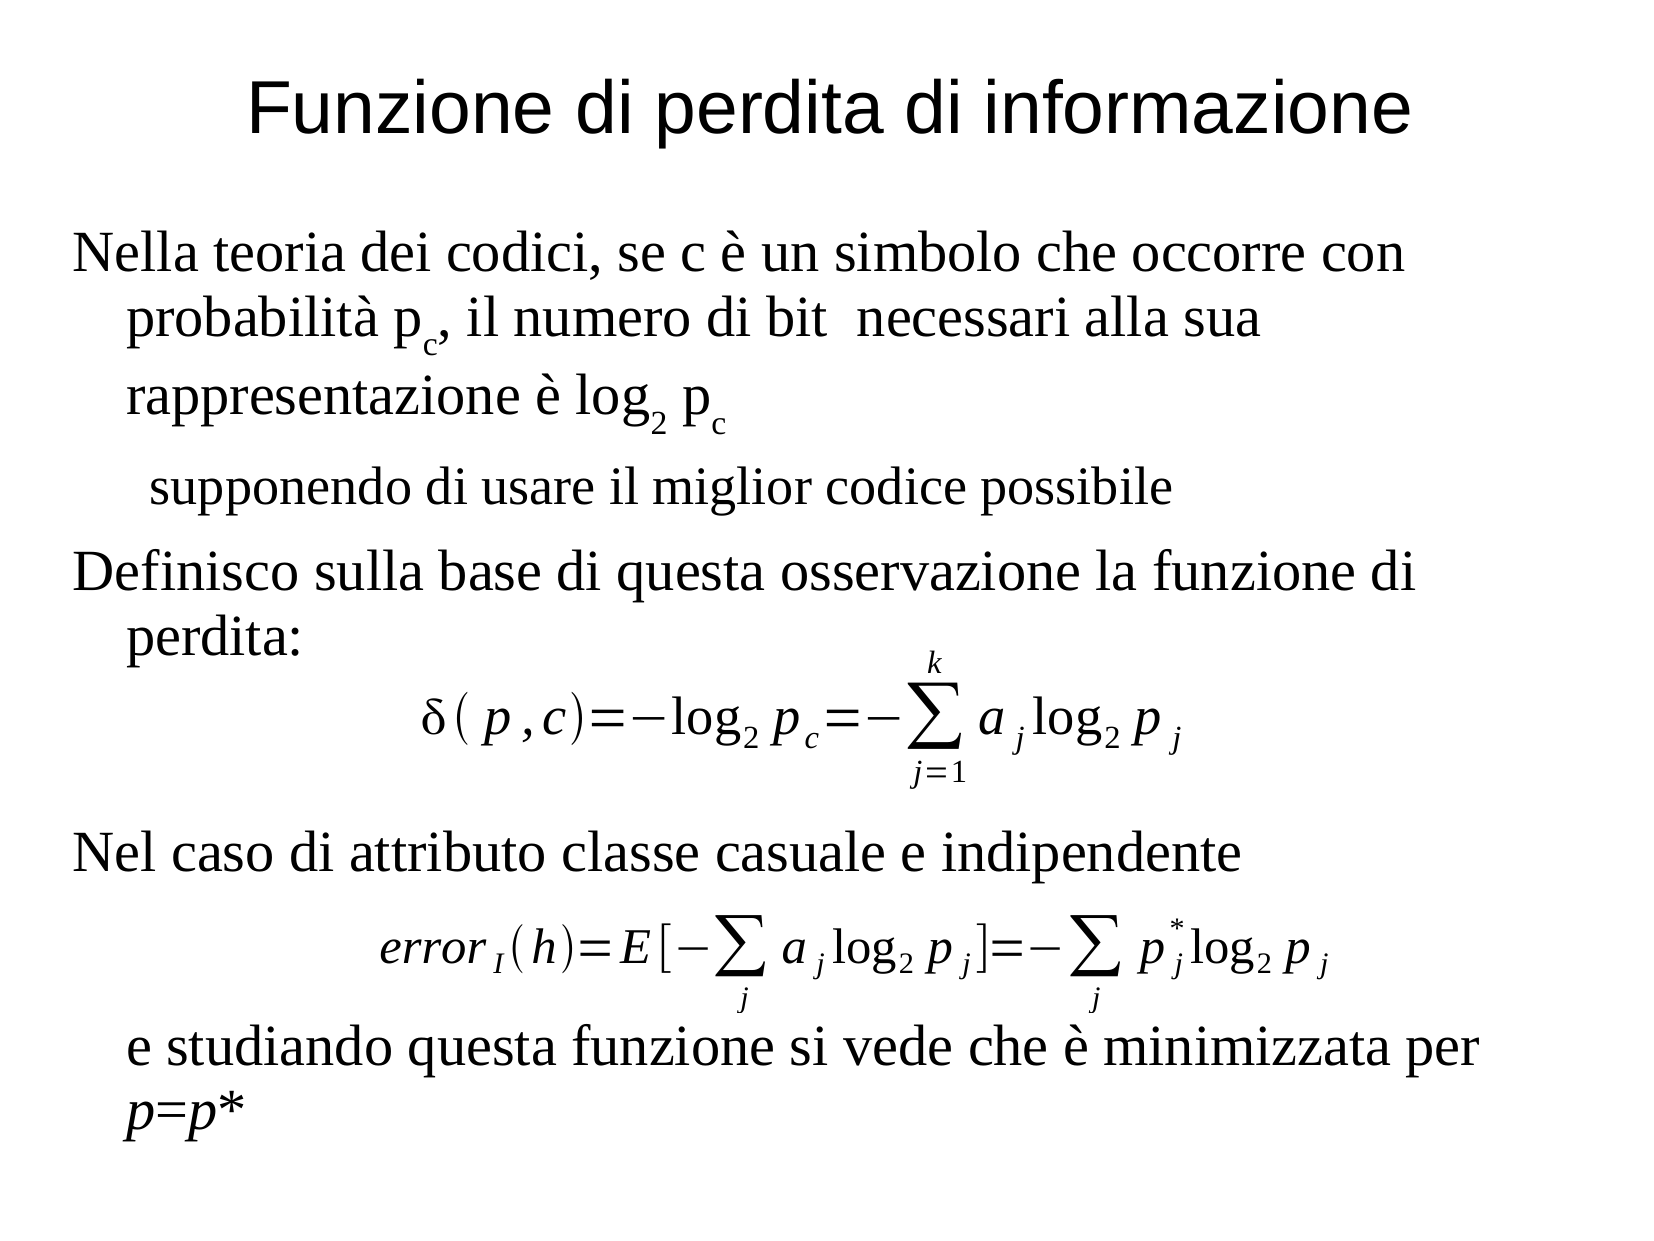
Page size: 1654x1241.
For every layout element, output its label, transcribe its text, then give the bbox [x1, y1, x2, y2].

chart [405, 643, 1194, 790]
title Funzione di perdita di informazione [52, 42, 1608, 173]
chart [366, 910, 1340, 1013]
list Nella teoria dei codici, se c è un simbolo che occorre con probabilità pc, il numero di bit necessari alla sua rappresentazione è log2 pc supponendo di usare il miglior codice possibile Definisco sulla base di questa osservazione la funzione di perdita: Nel caso di attributo classe casuale e indipendente e studiando questa funzione si vede che è minimizzata per p=p* [55, 219, 1605, 1179]
